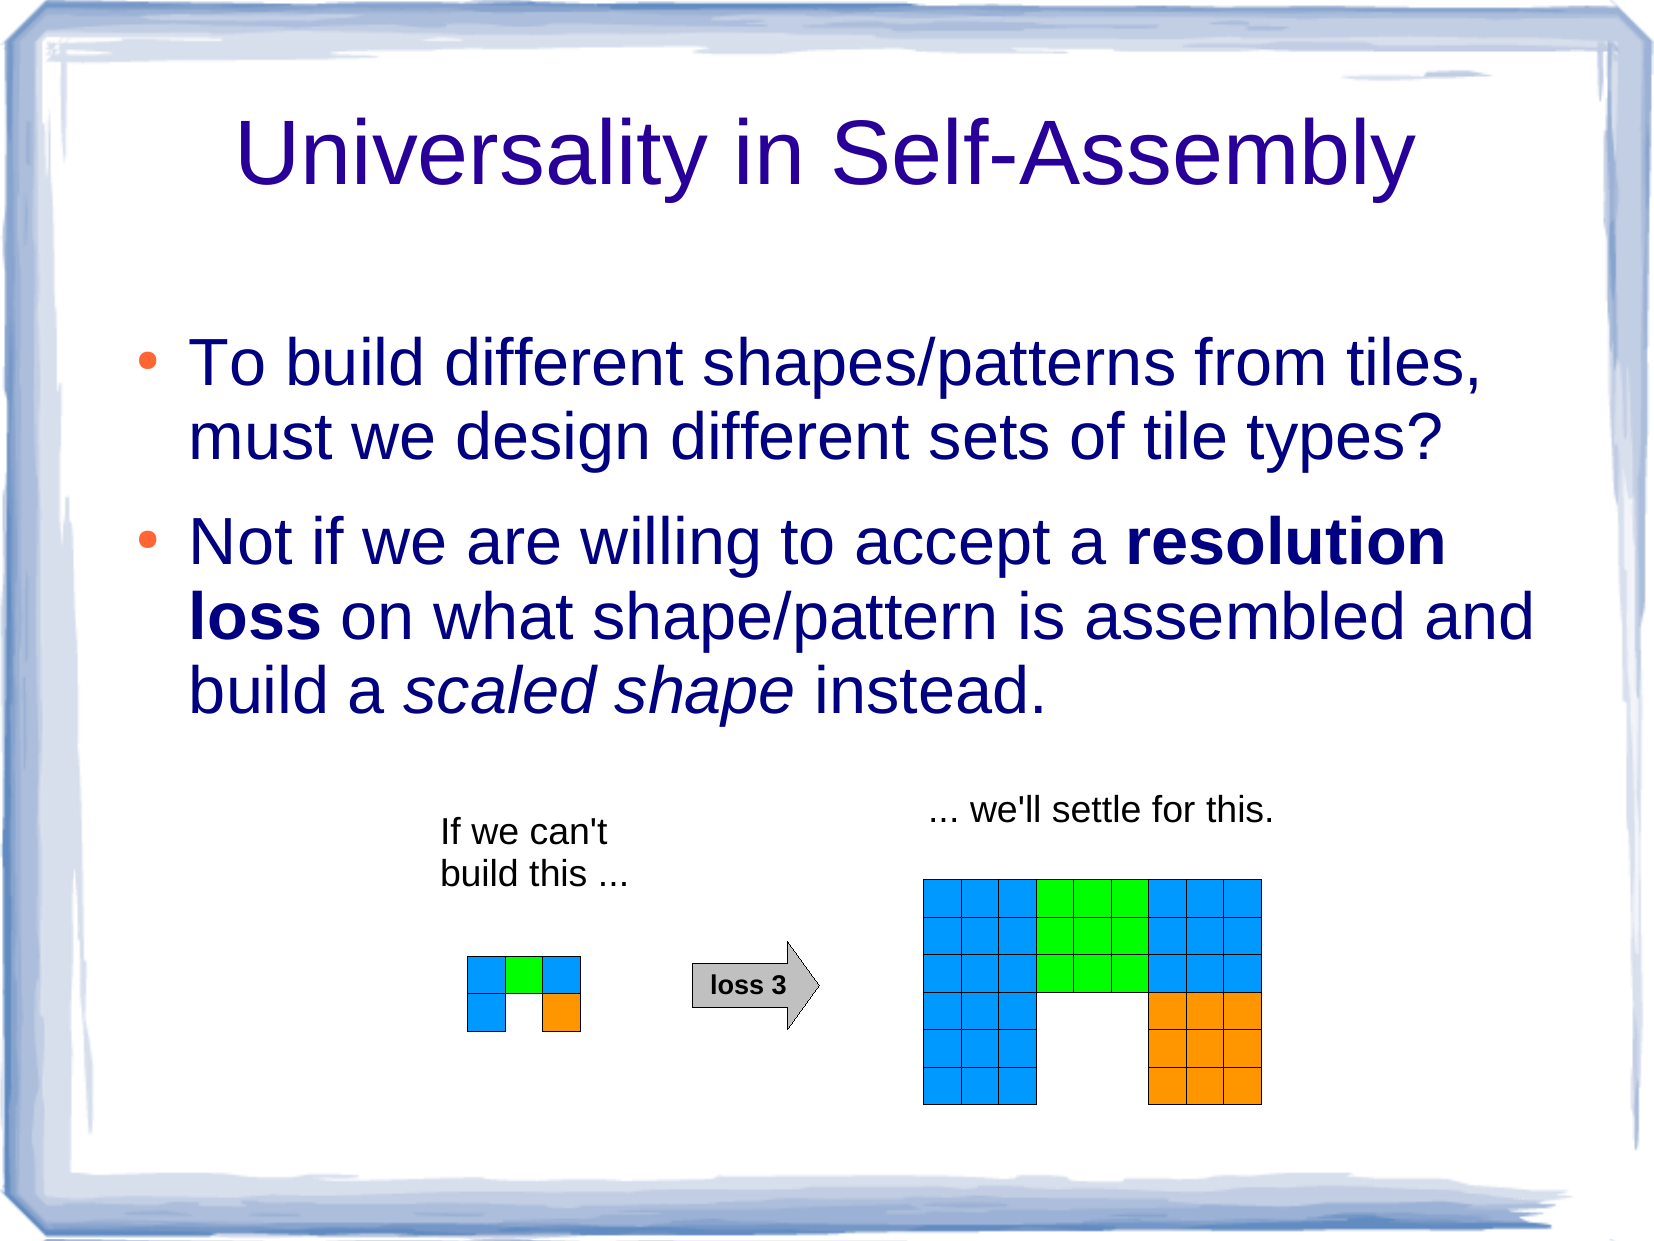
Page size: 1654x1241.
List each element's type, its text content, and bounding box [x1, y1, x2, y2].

text_box ... we'll settle for this. [913, 780, 1303, 838]
text_box loss 3 [692, 941, 820, 1030]
text_box [467, 956, 581, 1032]
title Universality in Self-Assembly [82, 56, 1571, 250]
picture [0, 0, 1654, 1241]
text_box If we can't build this ... [425, 803, 690, 903]
list To build different shapes/patterns from tiles, must we design different sets of tile types? Not if we are willing to accept a resolution loss on what shape/pattern is assembled and build a scaled shape instead. [118, 324, 1571, 1129]
text_box [923, 879, 1262, 1105]
